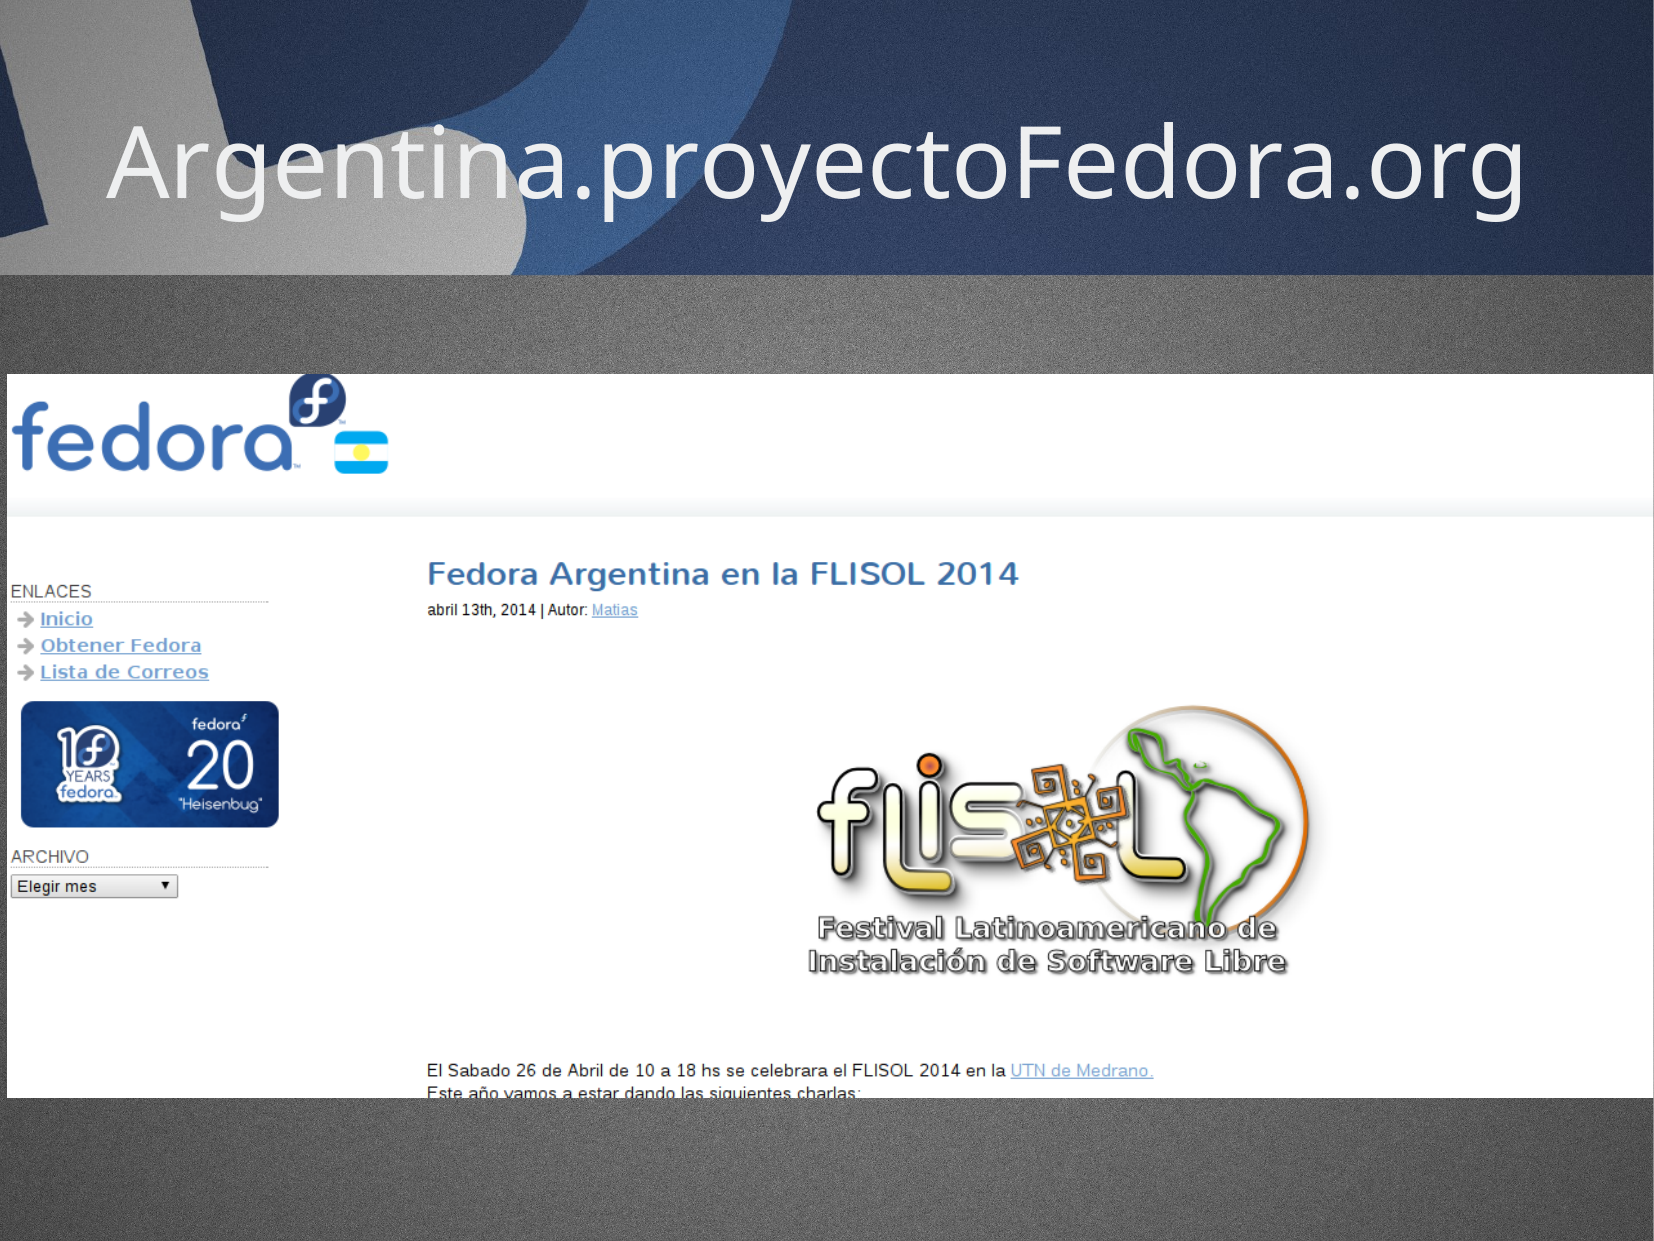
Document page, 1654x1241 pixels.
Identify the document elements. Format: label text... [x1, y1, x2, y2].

picture [0, 0, 1654, 1241]
text_box Argentina.proyectoFedora.org [60, 58, 1577, 266]
